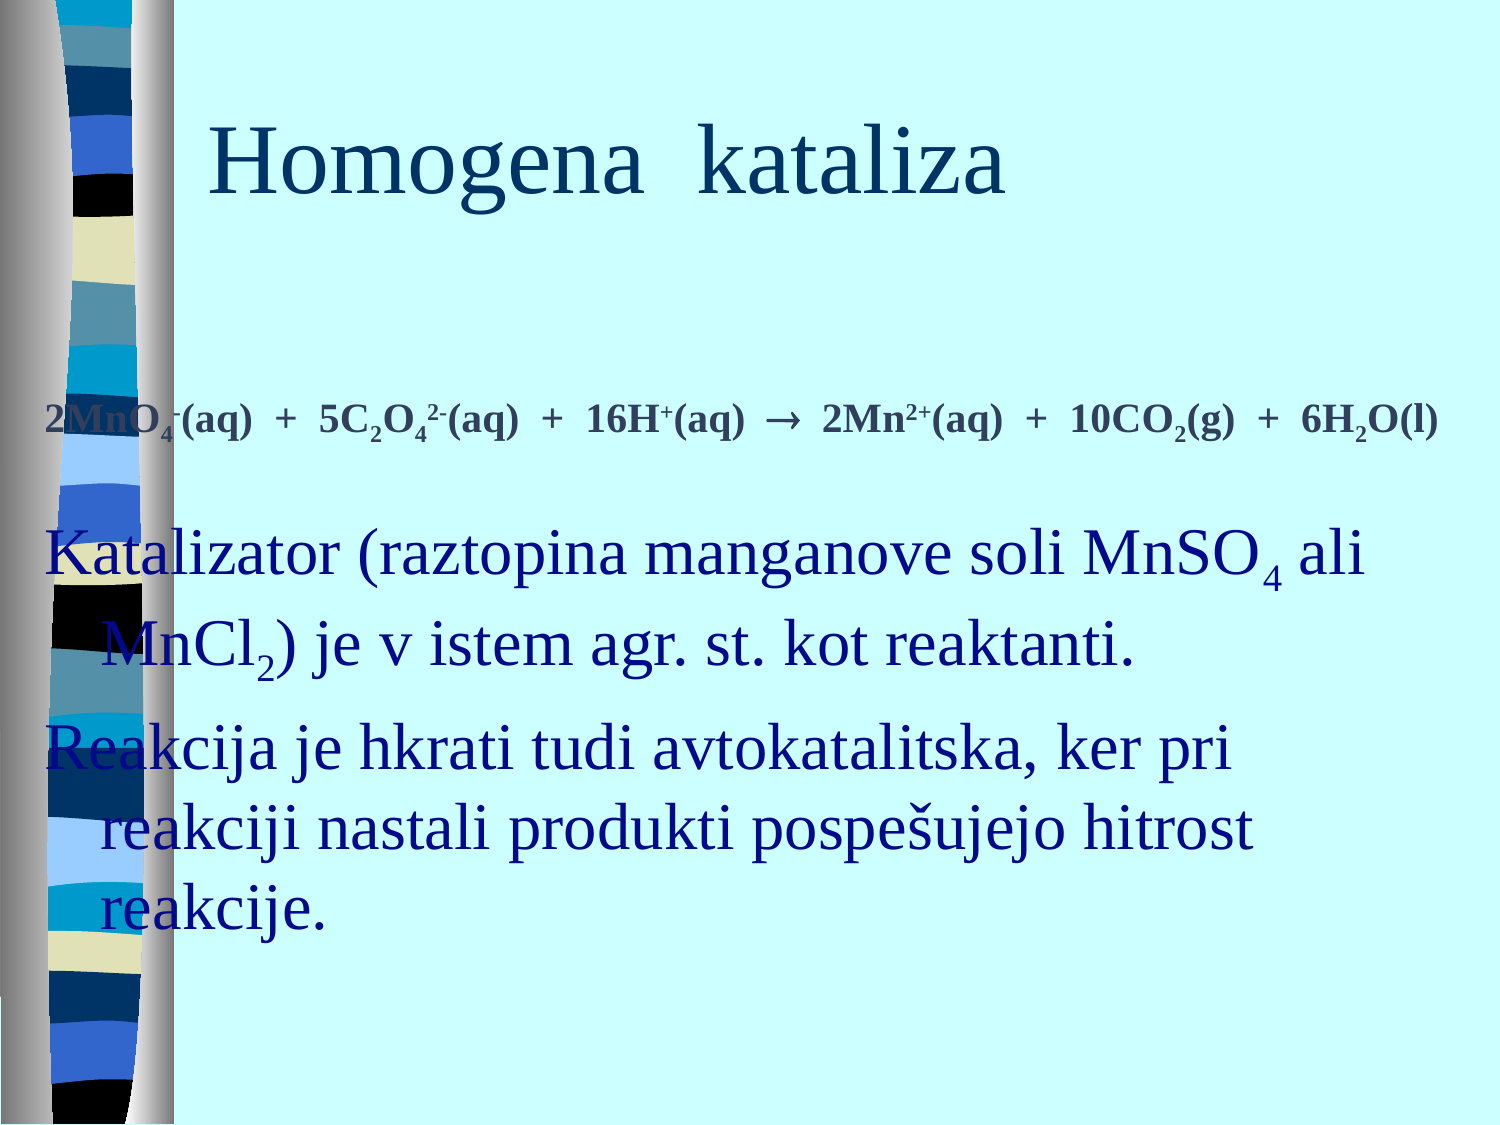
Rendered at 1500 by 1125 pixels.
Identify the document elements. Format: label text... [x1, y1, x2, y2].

title Homogena kataliza [192, 75, 1046, 232]
list 2MnO4-(aq) + 5C2O42-(aq) + 16H+(aq)  2Mn2+(aq) + 10CO2(g) + 6H2O(l) Katalizator (raztopina manganove soli MnSO4 ali MnCl2) je v istem agr. st. kot reaktanti. Reakcija je hkrati tudi avtokatalitska, ker pri reakciji nastali produkti pospešujejo hitrost reakcije. [29, 324, 1468, 1000]
